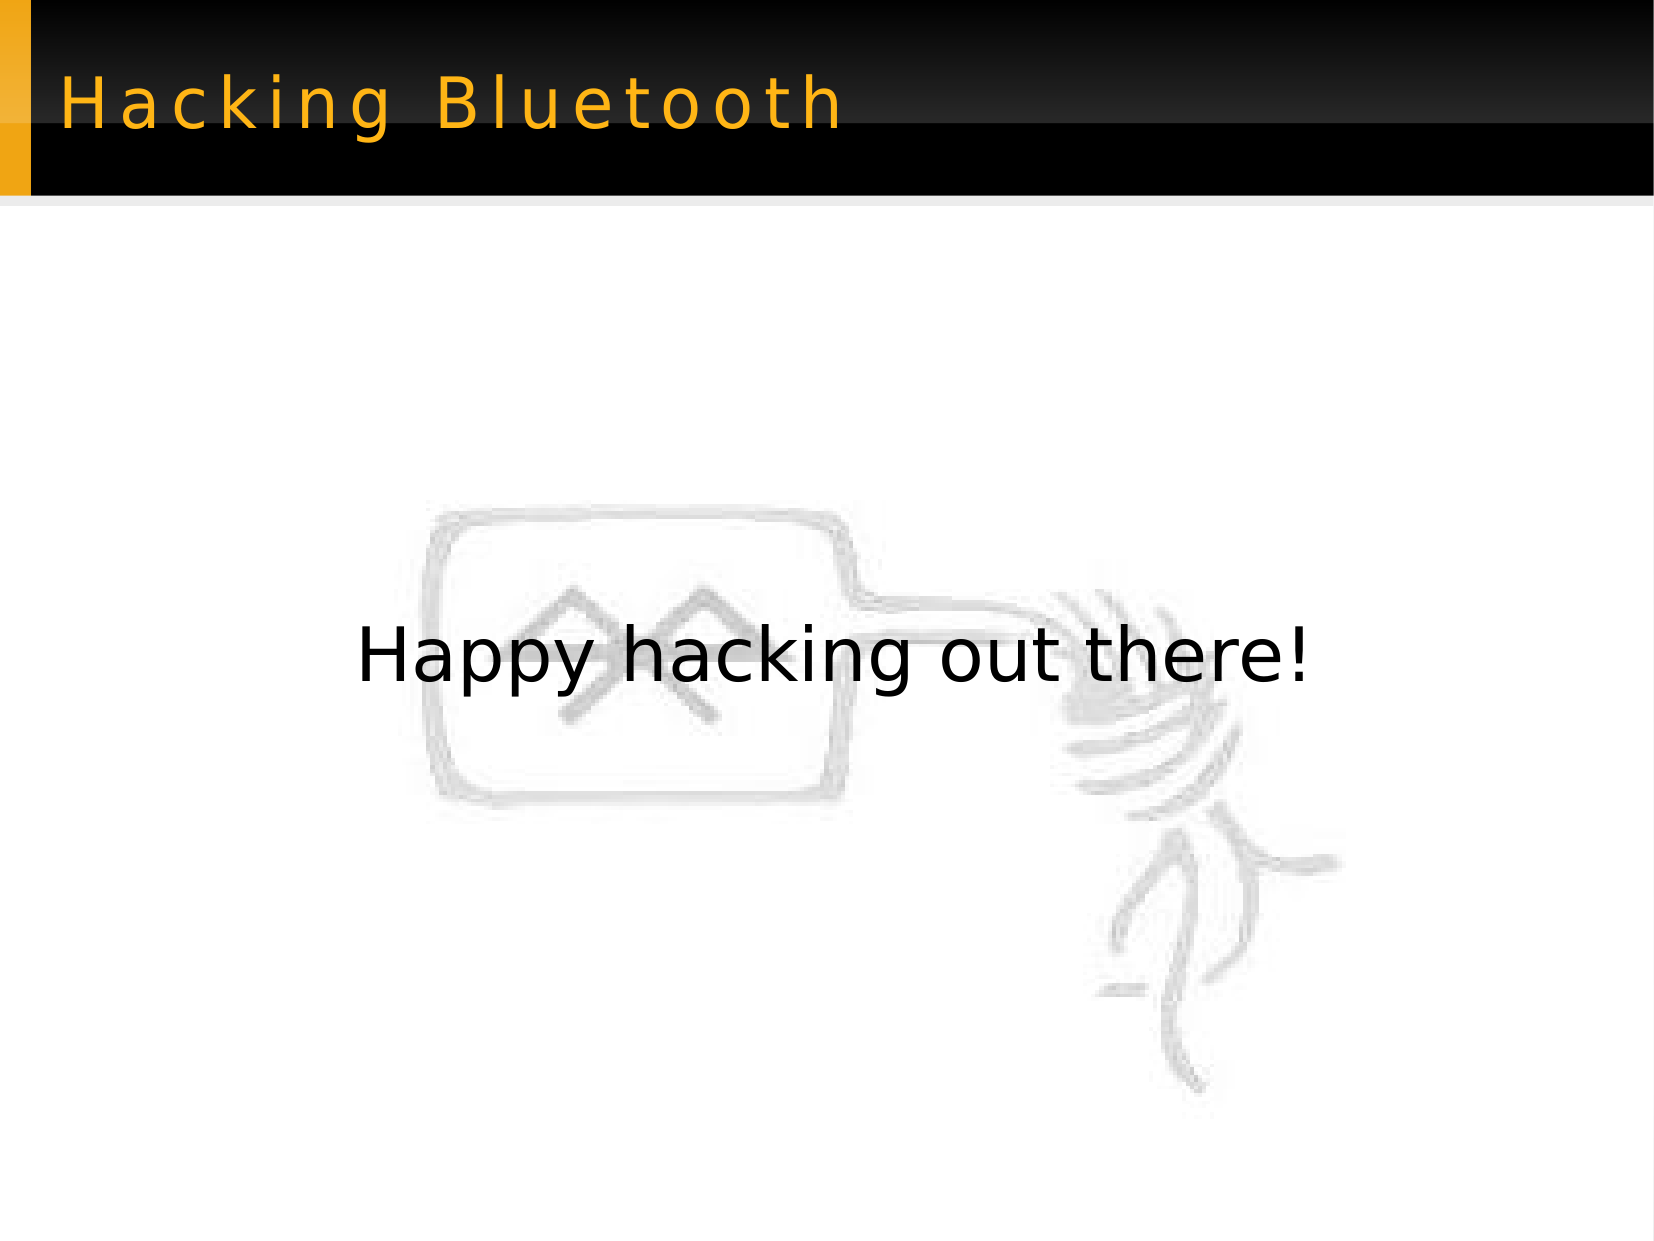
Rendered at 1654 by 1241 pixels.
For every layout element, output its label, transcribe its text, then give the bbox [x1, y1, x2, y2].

title Hacking Bluetooth [59, 29, 1270, 178]
list Happy hacking out there! [82, 290, 1571, 1109]
picture [0, 0, 1654, 1241]
